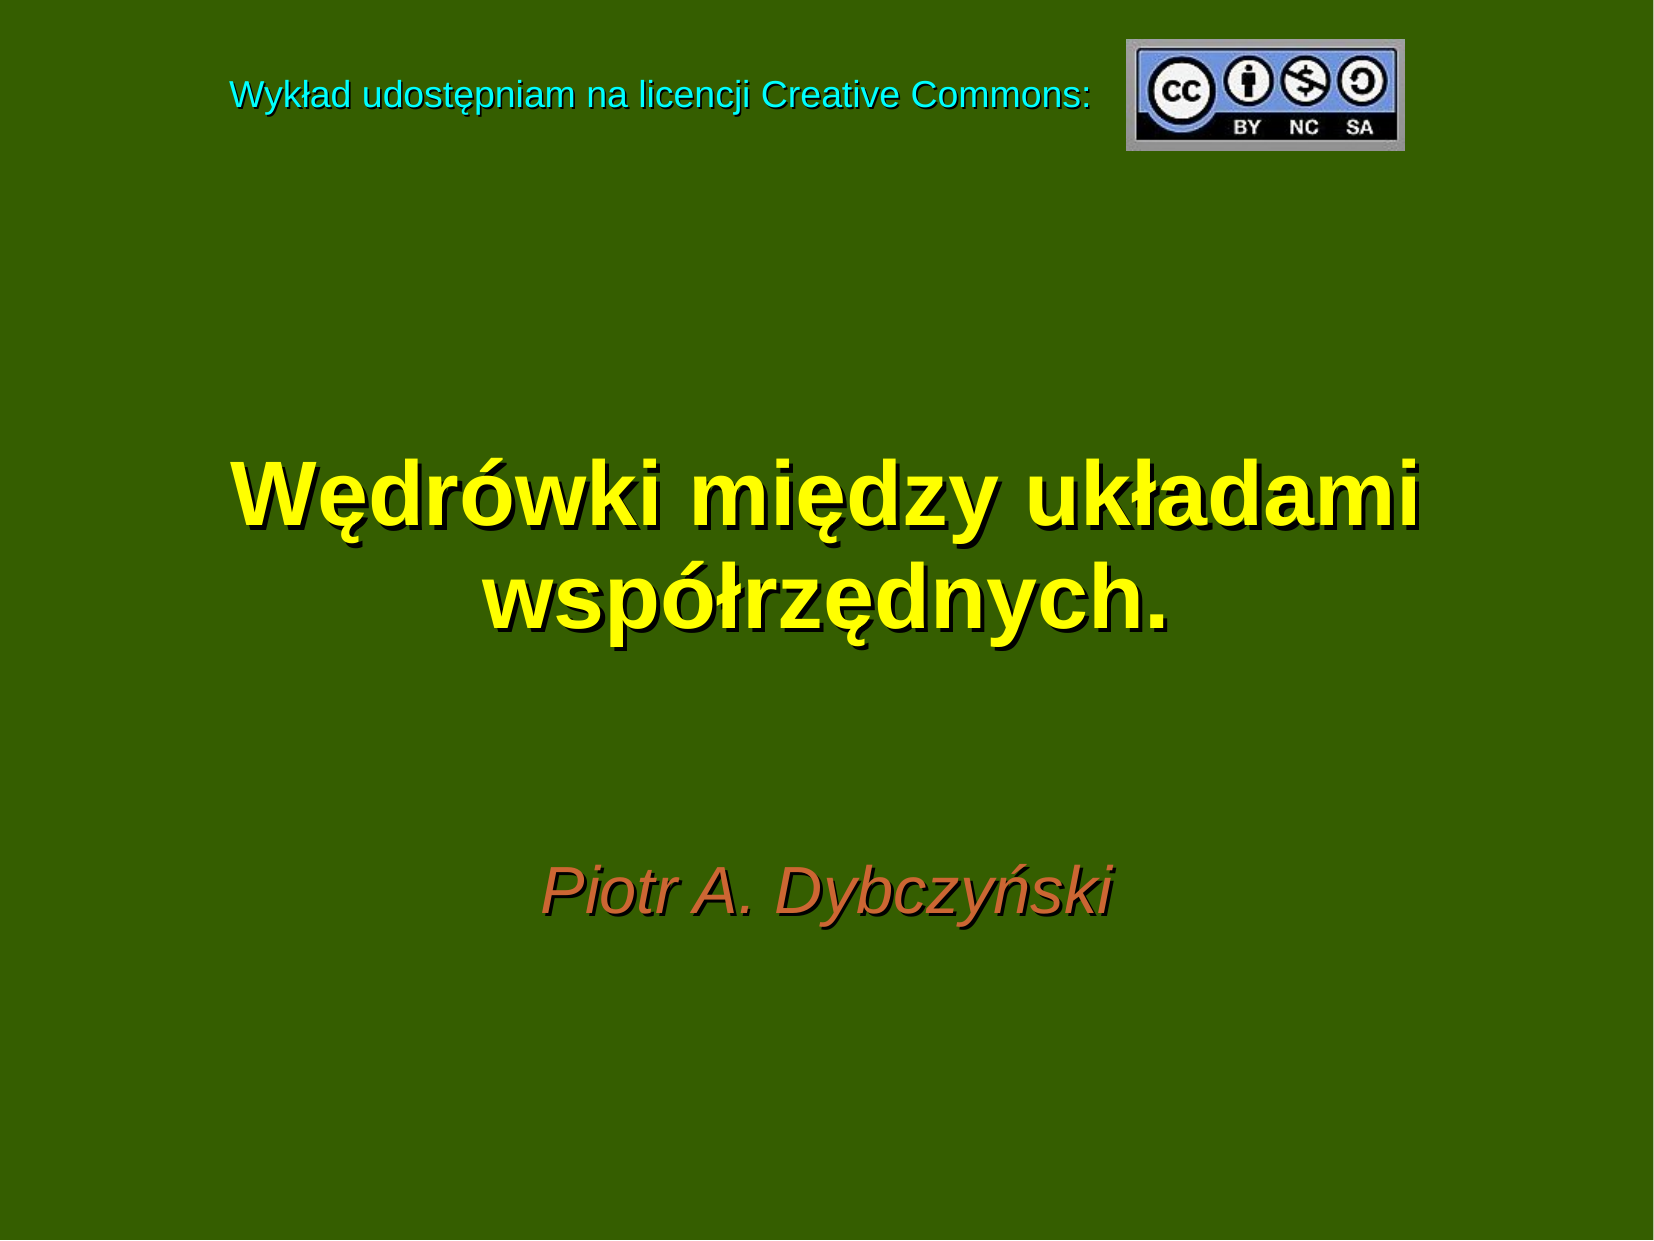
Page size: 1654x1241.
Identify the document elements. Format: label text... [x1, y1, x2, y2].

picture [1126, 39, 1405, 151]
title Wędrówki między układami współrzędnych. Piotr A. Dybczyński [0, 442, 1654, 928]
text_box Wykład udostępniam na licencji Creative Commons: [229, 48, 1126, 142]
